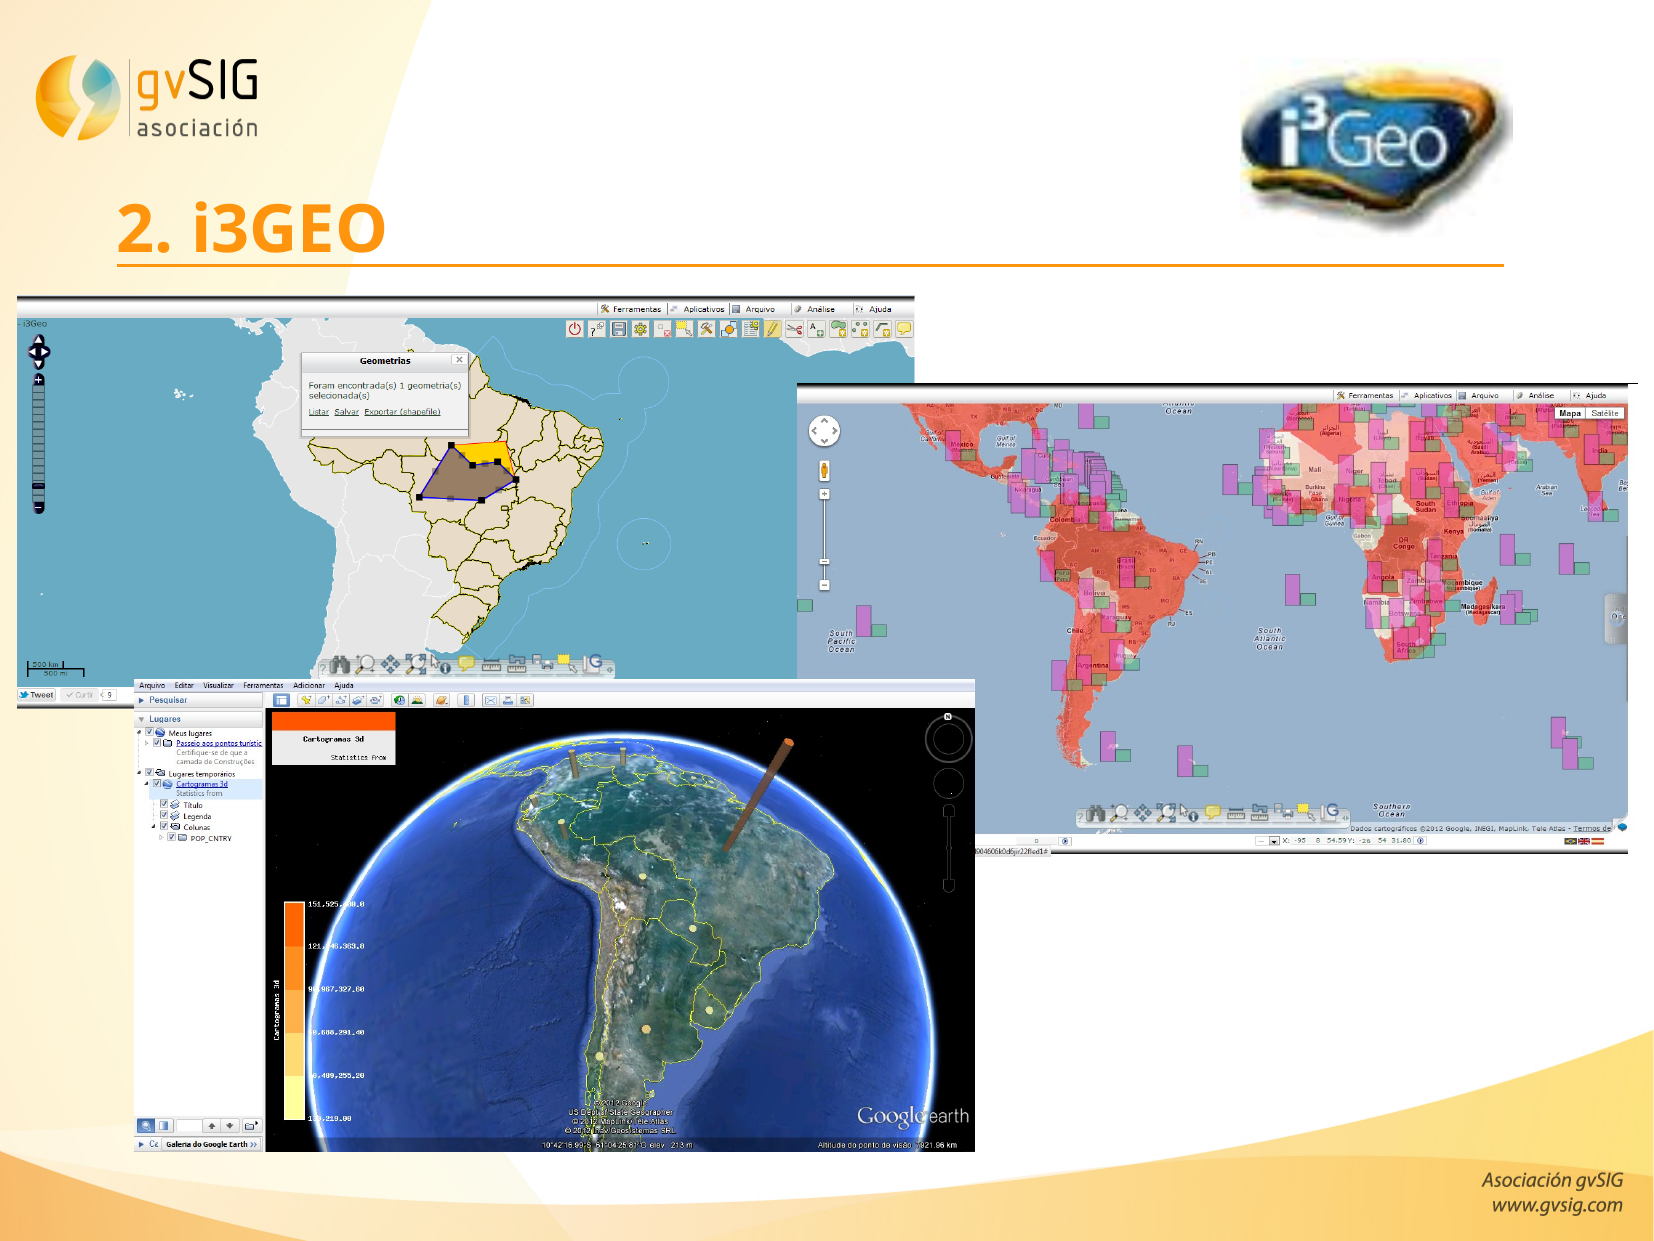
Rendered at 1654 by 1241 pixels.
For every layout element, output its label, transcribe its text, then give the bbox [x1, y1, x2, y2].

title 2. i3GEO [116, 177, 1605, 276]
picture [0, 0, 1654, 1241]
